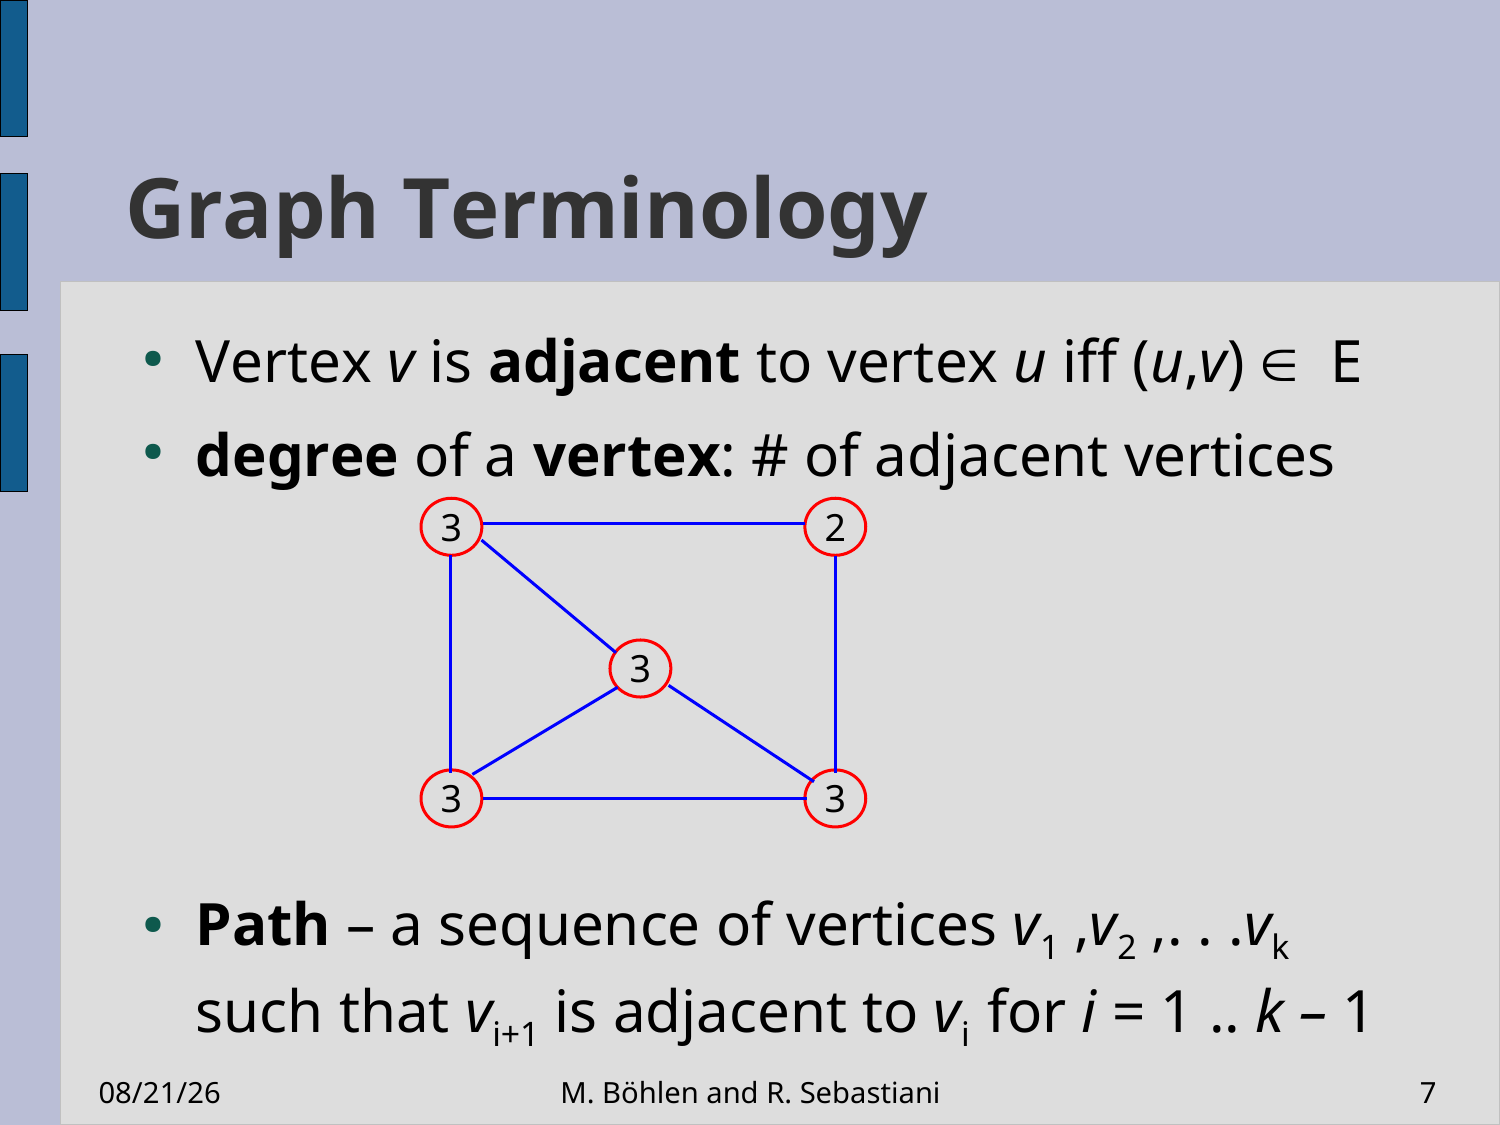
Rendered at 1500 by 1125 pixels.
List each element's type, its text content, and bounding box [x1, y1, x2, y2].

title Graph Terminology [110, 67, 1392, 271]
list Vertex v is adjacent to vertex u iff (u,v) E degree of a vertex: # of adjacent vertices Path – a sequence of vertices v1 ,v2 ,. . .vk such that vi+1 is adjacent to vi for i = 1 .. k – 1 [110, 312, 1392, 1037]
text_box 3 [421, 498, 482, 556]
text_box 3 [609, 639, 671, 698]
text_box 2 [804, 498, 866, 556]
text_box 3 [421, 769, 482, 827]
text_box 3 [804, 769, 866, 827]
